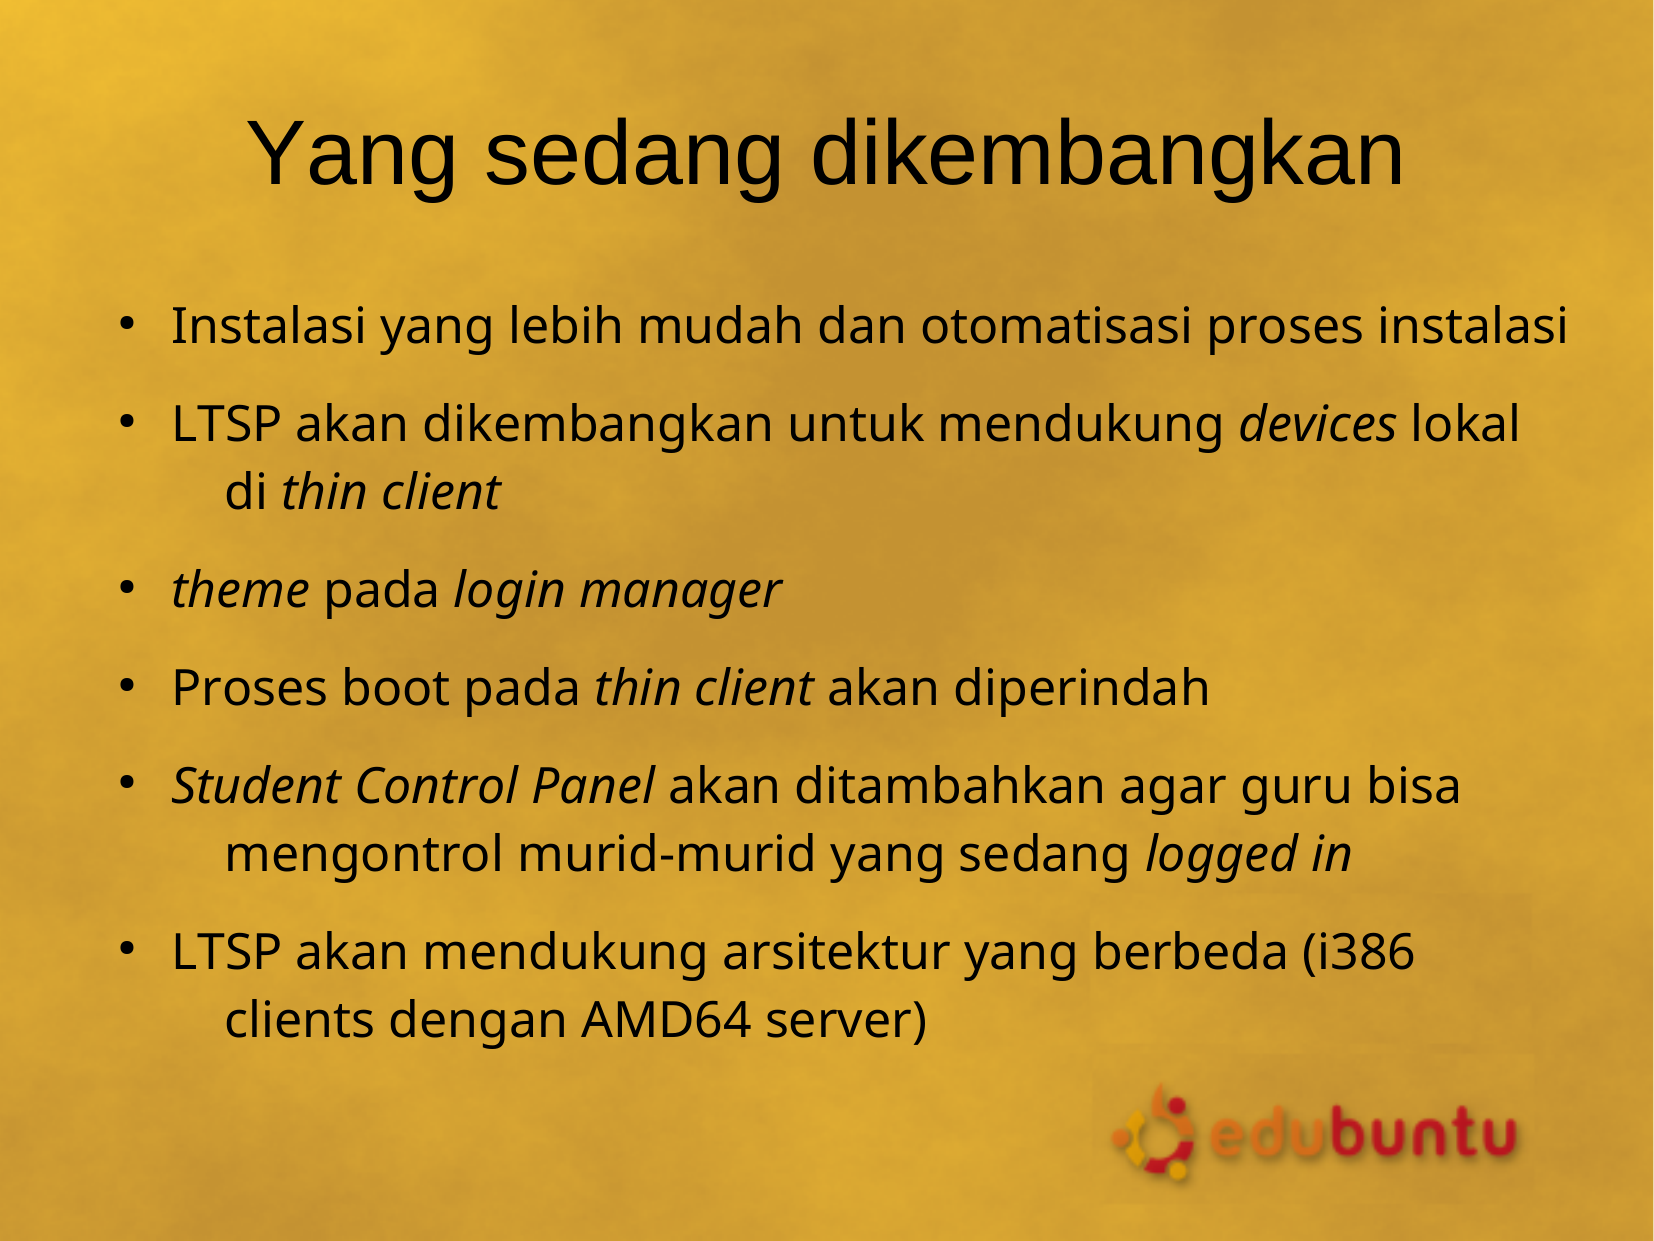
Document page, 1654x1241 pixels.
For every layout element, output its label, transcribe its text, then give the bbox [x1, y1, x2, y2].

title Yang sedang dikembangkan [82, 49, 1571, 257]
picture [0, 0, 1654, 1241]
list Instalasi yang lebih mudah dan otomatisasi proses instalasi LTSP akan dikembangkan untuk mendukung devices lokal di thin client theme pada login manager Proses boot pada thin client akan diperindah Student Control Panel akan ditambahkan agar guru bisa mengontrol murid-murid yang sedang logged in LTSP akan mendukung arsitektur yang berbeda (i386 clients dengan AMD64 server) [82, 290, 1571, 1109]
